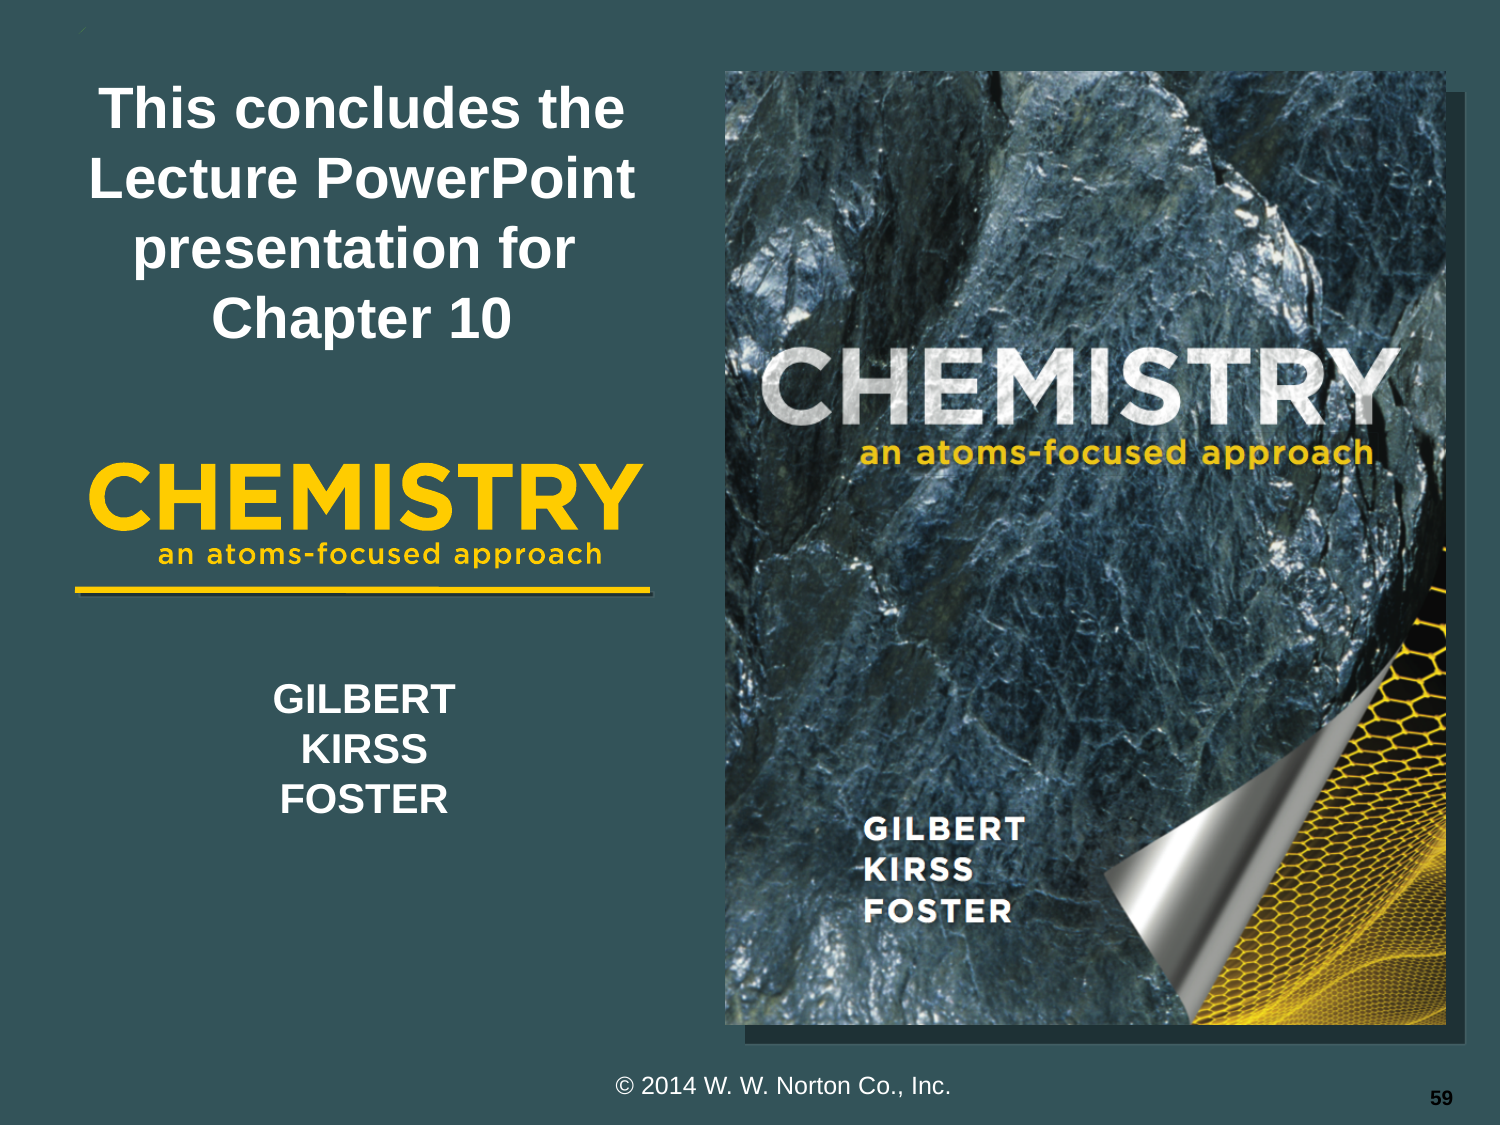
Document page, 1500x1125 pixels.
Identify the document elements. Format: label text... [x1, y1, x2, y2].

picture [725, 71, 1446, 1025]
slide_number <number> [1412, 1081, 1469, 1113]
title This concludes the Lecture PowerPoint presentation for Chapter 10 [37, 45, 688, 375]
